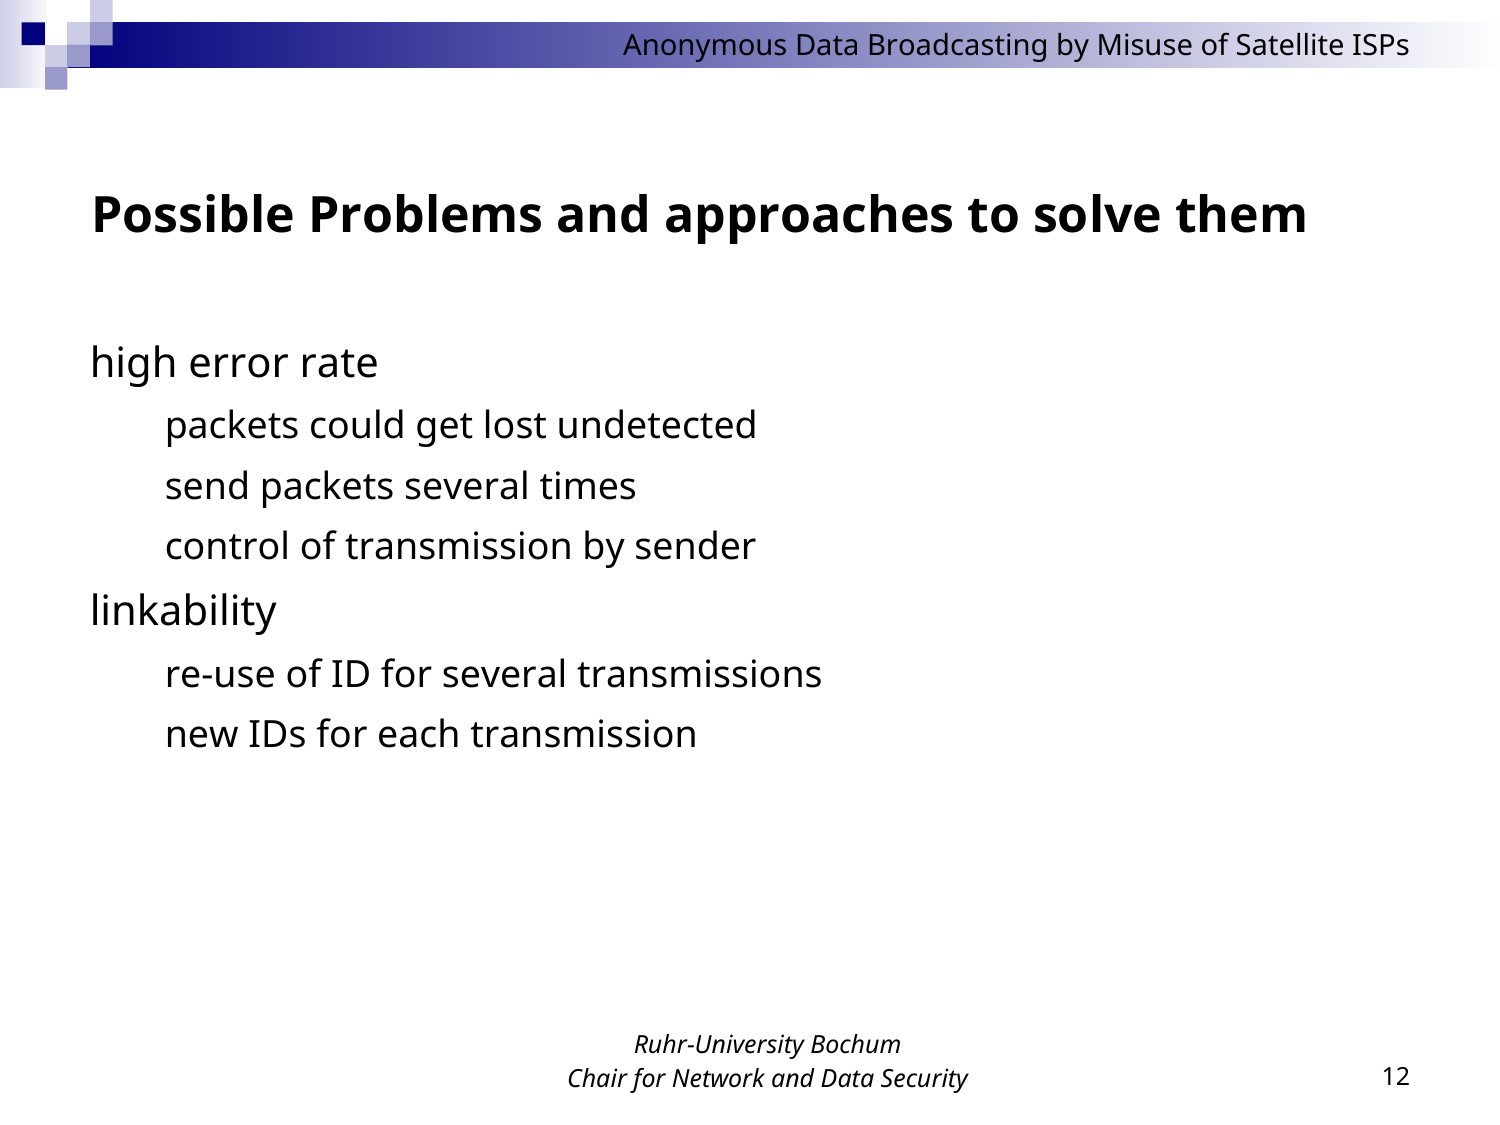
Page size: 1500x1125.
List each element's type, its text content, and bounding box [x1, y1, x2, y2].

title Anonymous Data Broadcasting by Misuse of Satellite ISPs [608, 18, 1471, 70]
text_box Ruhr-University Bochum Chair for Network and Data Security [552, 1018, 984, 1103]
text_box Possible Problems and approaches to solve them [76, 171, 1500, 256]
list high error rate packets could get lost undetected send packets several times control of transmission by sender linkability re-use of ID for several transmissions new IDs for each transmission [75, 324, 1426, 963]
